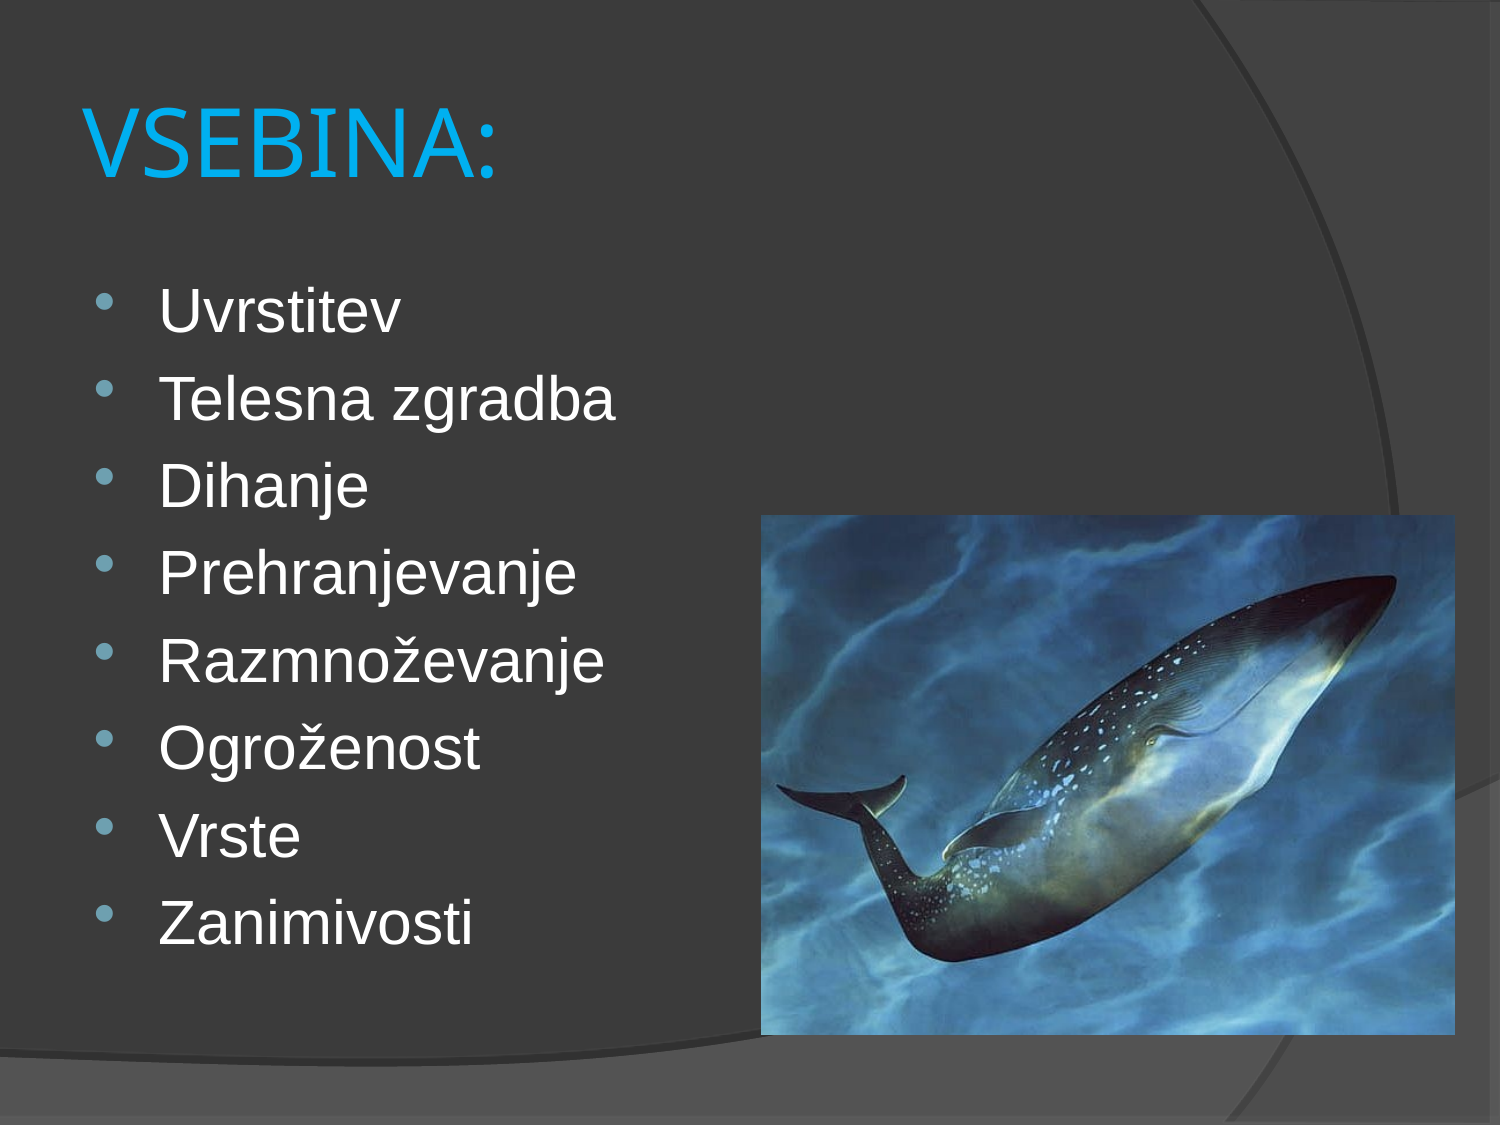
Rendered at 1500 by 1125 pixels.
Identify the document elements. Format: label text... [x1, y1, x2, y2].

list Uvrstitev Telesna zgradba Dihanje Prehranjevanje Razmnoževanje Ogroženost Vrste Zanimivosti [75, 262, 1300, 1005]
picture [761, 515, 1455, 1035]
title VSEBINA: [75, 45, 1300, 233]
